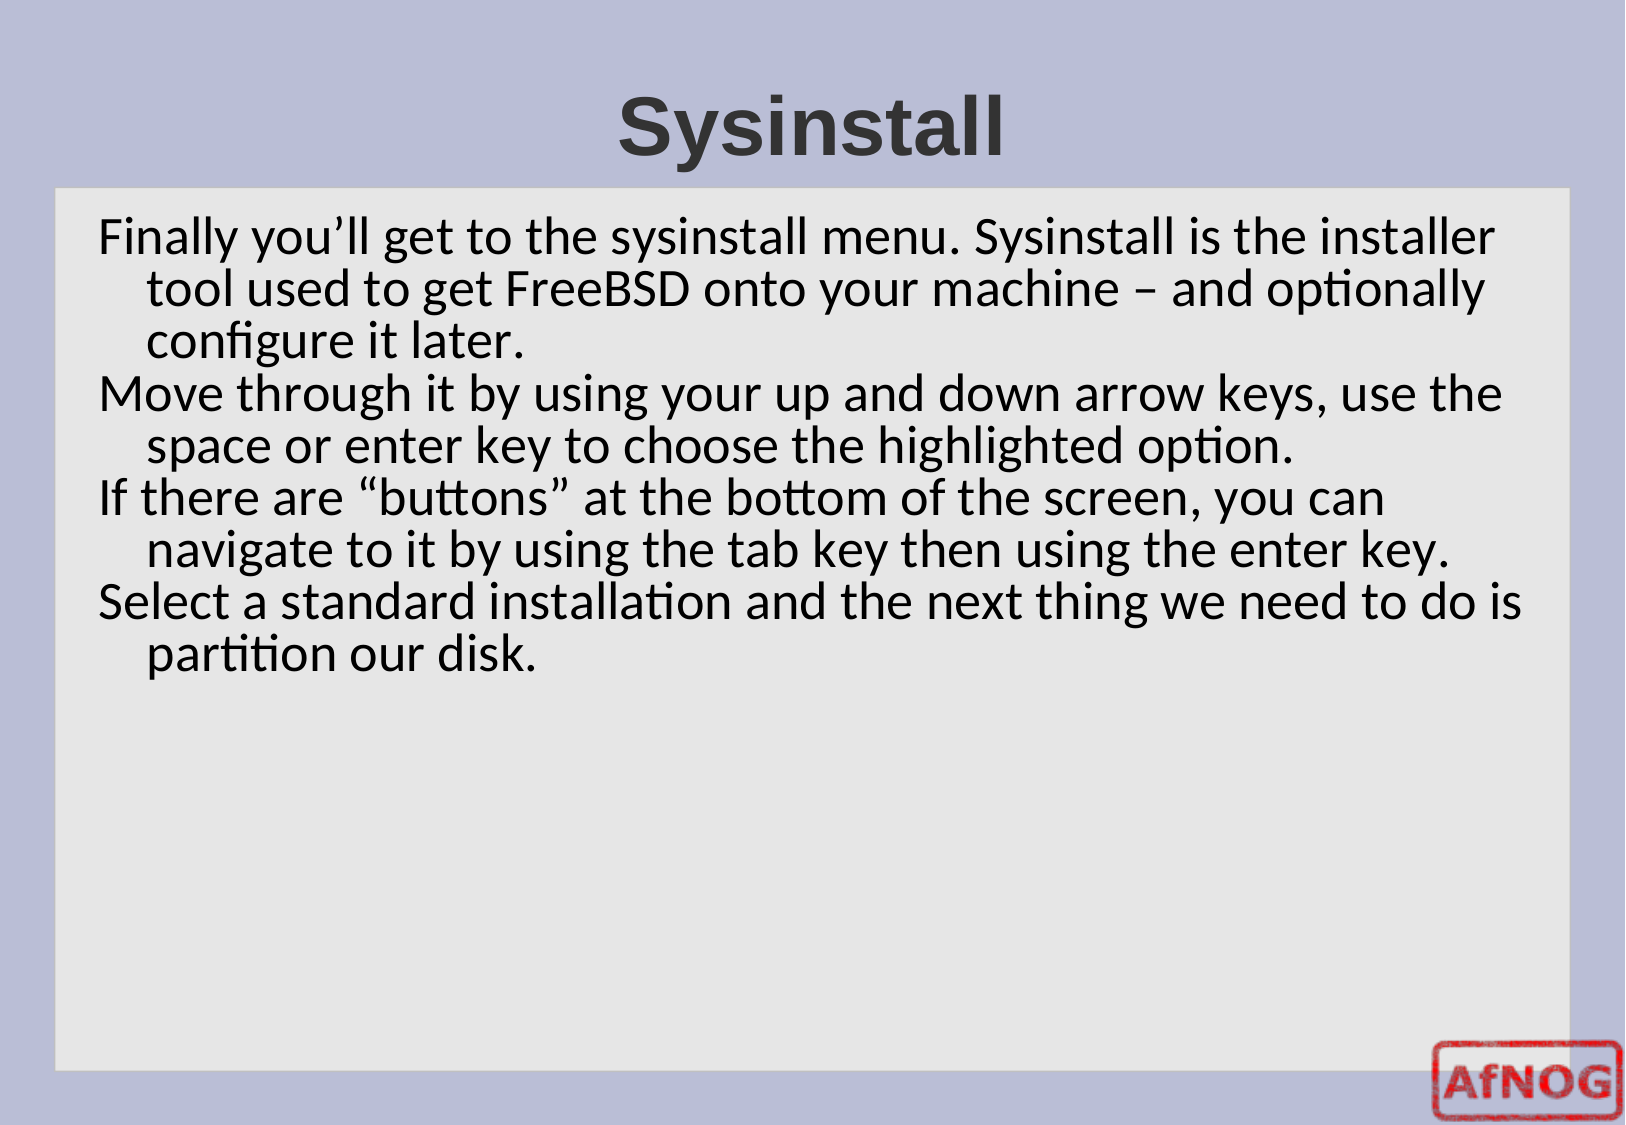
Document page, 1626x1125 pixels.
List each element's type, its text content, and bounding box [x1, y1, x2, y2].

picture [1430, 1038, 1626, 1125]
title Sysinstall [54, 44, 1571, 215]
list Finally you’ll get to the sysinstall menu. Sysinstall is the installer tool used to get FreeBSD onto your machine – and optionally configure it later. Move through it by using your up and down arrow keys, use the space or enter key to choose the highlighted option. If there are “buttons” at the bottom of the screen, you can navigate to it by using the tab key then using the enter key. Select a standard installation and the next thing we need to do is partition our disk. [82, 214, 1560, 1045]
